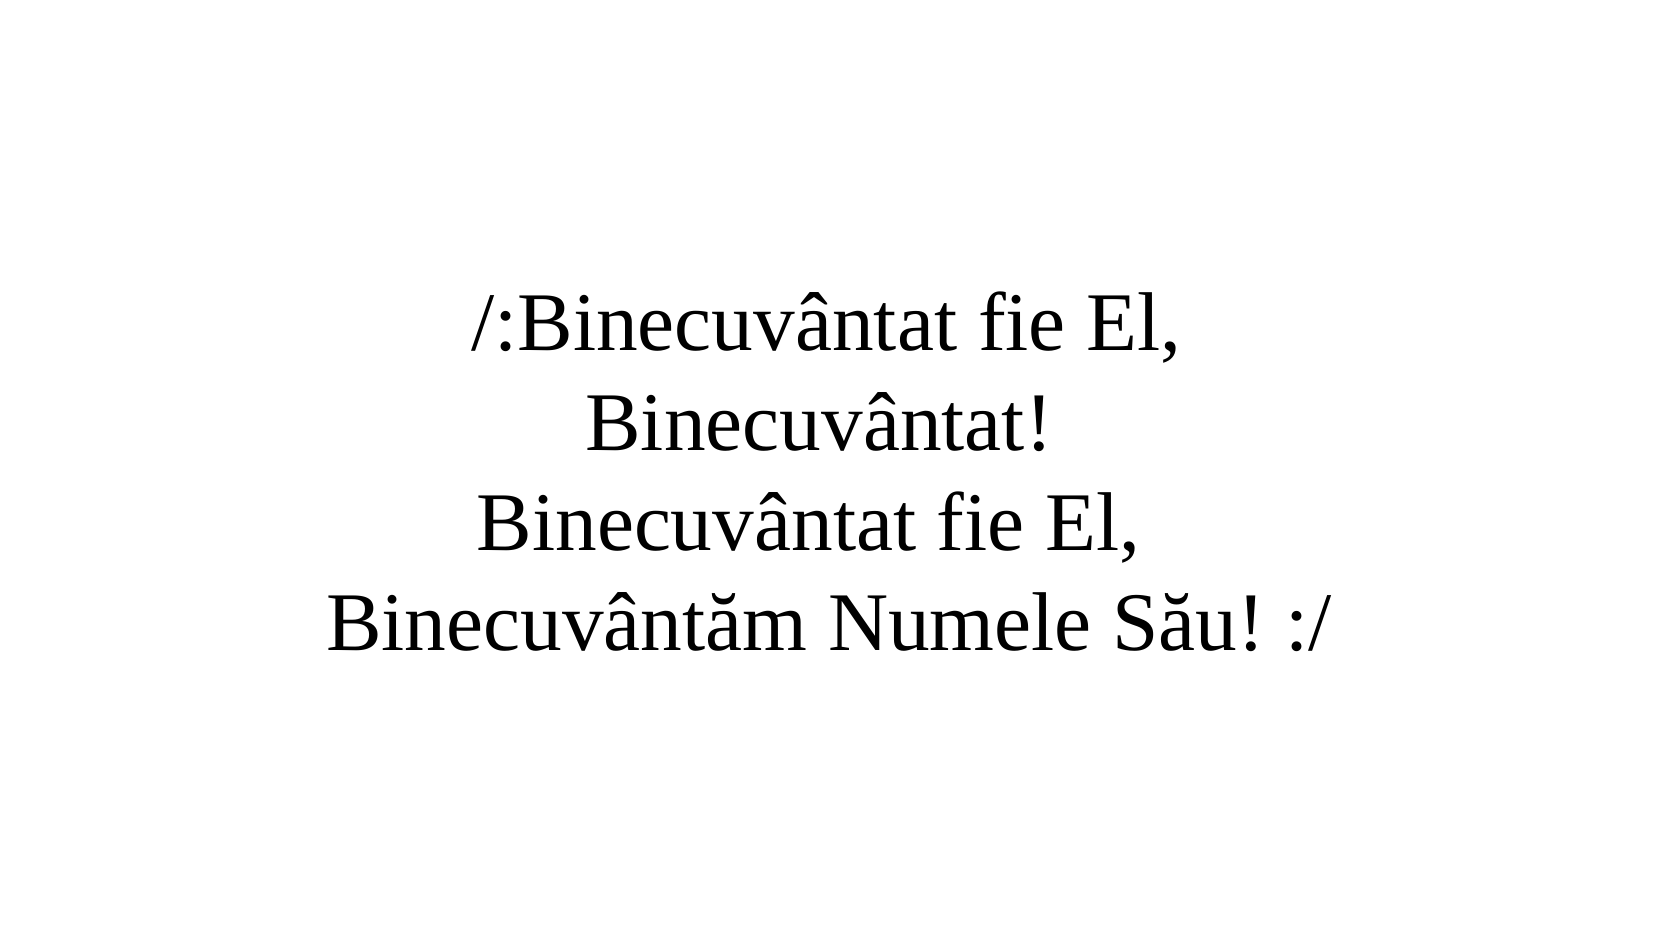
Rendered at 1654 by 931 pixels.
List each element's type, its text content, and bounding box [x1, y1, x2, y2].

subtitle /:Binecuvântat fie El, Binecuvântat! Binecuvântat fie El, Binecuvântăm Numele Său! :/ [0, 259, 1654, 651]
